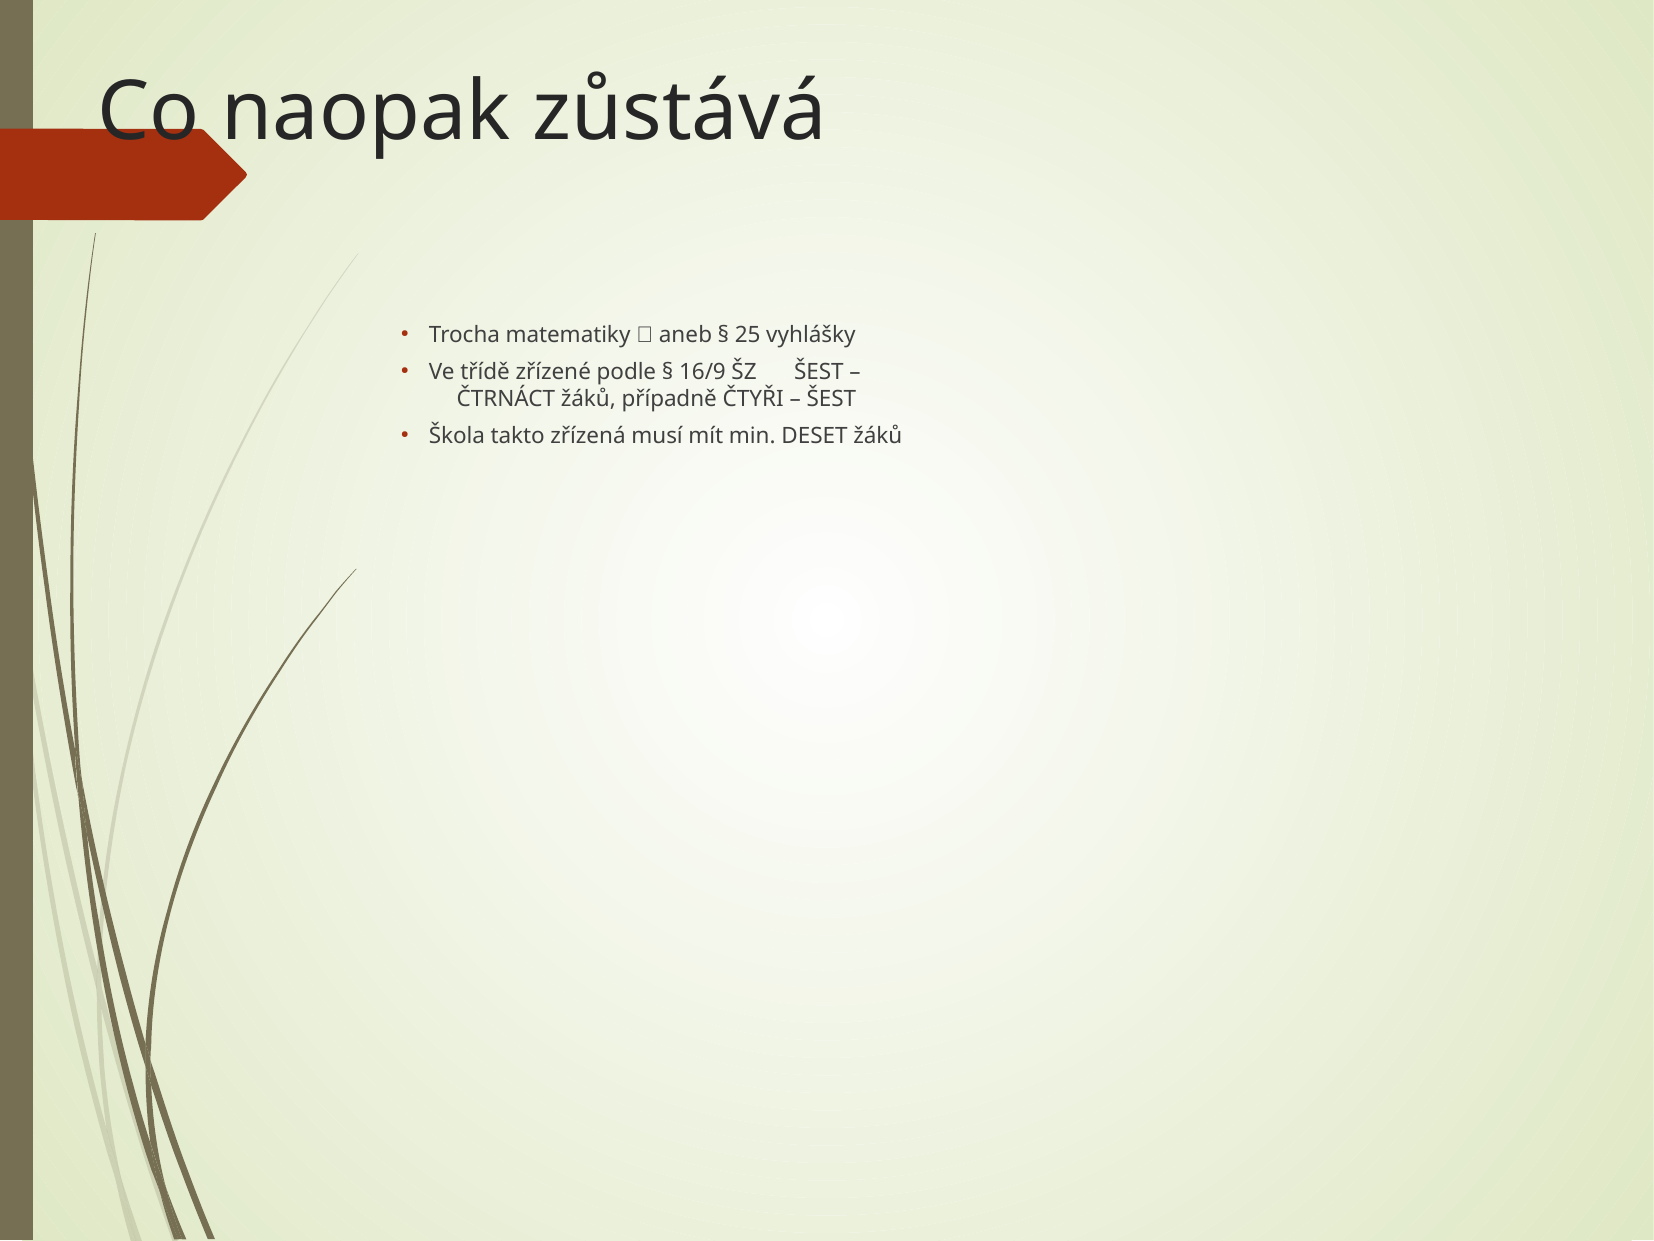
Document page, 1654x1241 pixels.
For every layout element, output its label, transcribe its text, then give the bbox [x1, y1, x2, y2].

title Co naopak zůstává [0, 49, 1489, 257]
list Trocha matematiky  aneb § 25 vyhlášky Ve třídě zřízené podle § 16/9 ŠZ ŠEST – ČTRNÁCT žáků, případně ČTYŘI – ŠEST Škola takto zřízená musí mít min. DESET žáků [0, 290, 1489, 1010]
